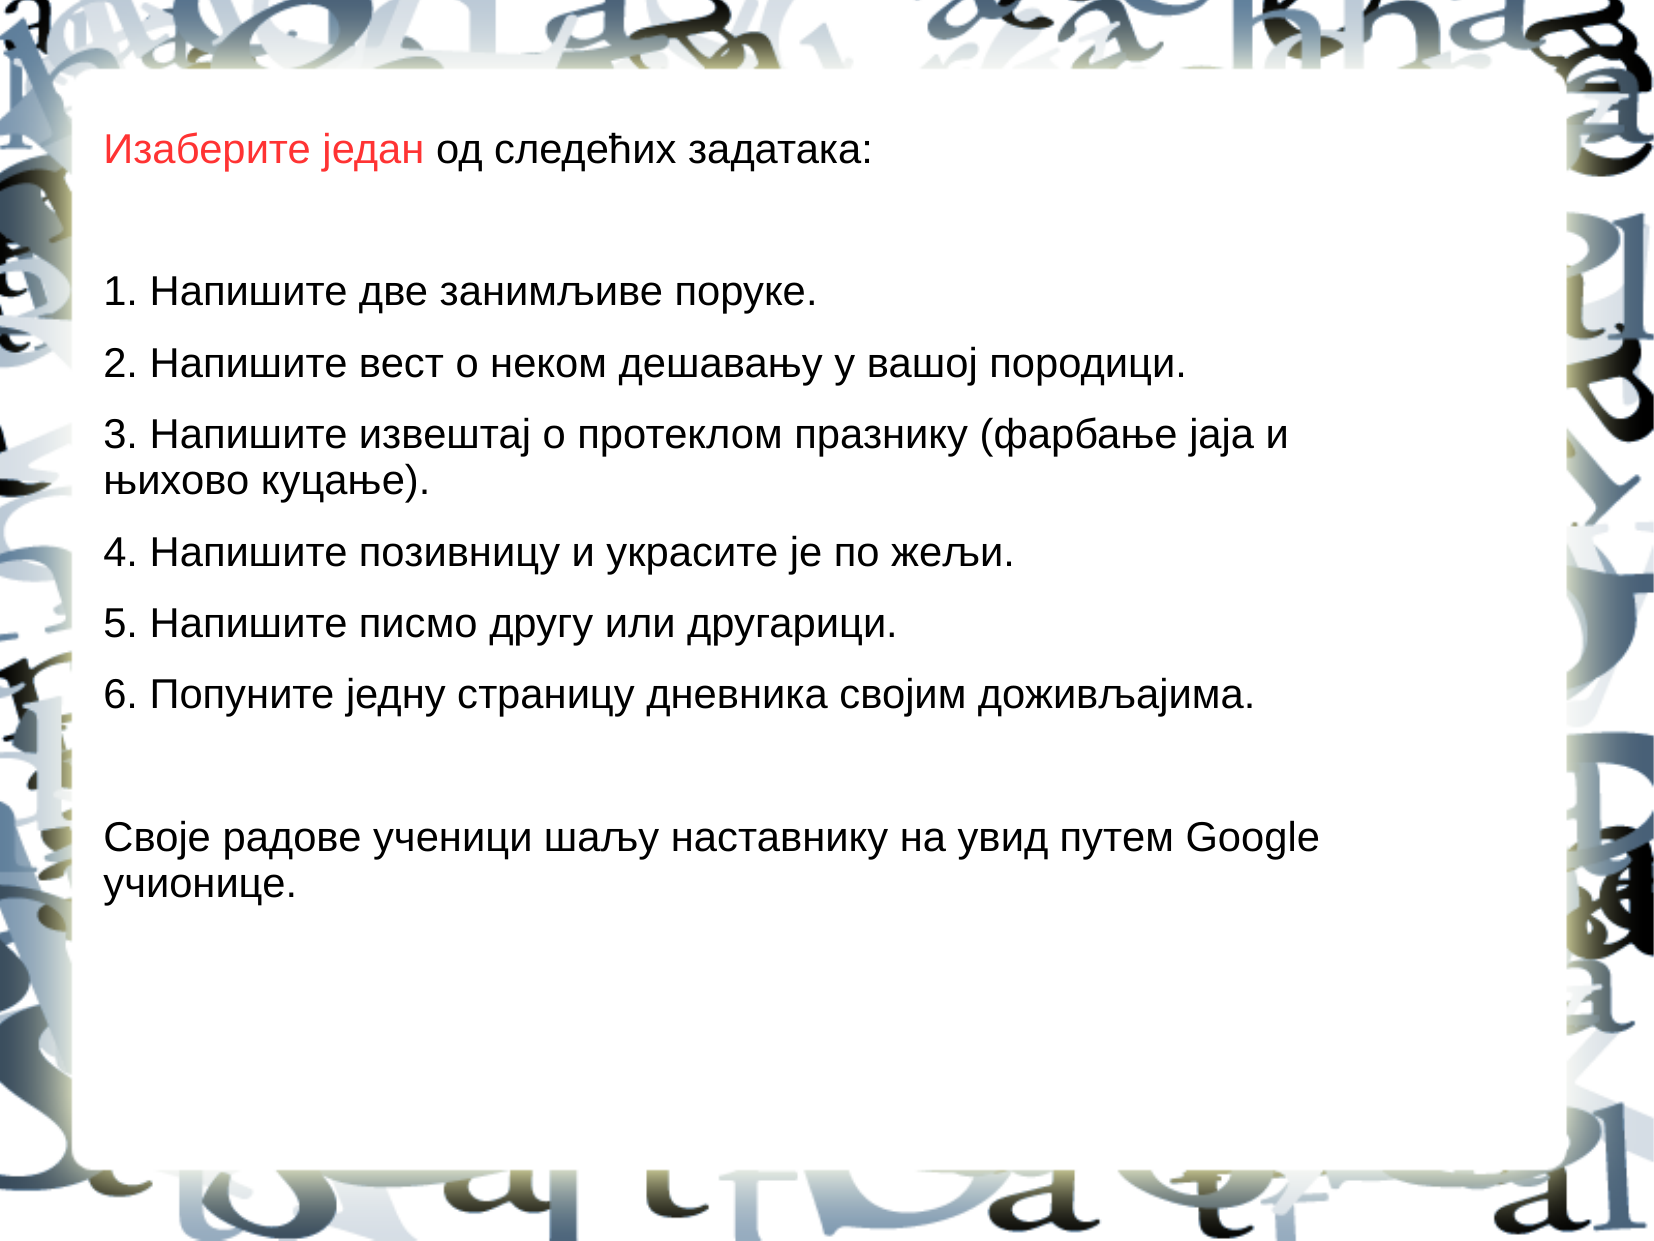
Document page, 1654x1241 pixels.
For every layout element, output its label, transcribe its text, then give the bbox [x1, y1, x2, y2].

picture [0, 0, 1654, 1241]
text_box Изаберите један од следећих задатака: 1. Напишите две занимљиве поруке. 2. Напишите вест о неком дешавању у вашој породици. 3. Напишите извештај о протеклом празнику (фарбање јаја и њихово куцање). 4. Напишите позивницу и украсите је по жељи. 5. Напишите писмо другу или другарици. 6. Попуните једну страницу дневника својим доживљајима. Своје радове ученици шаљу наставнику на увид путем Google учионице. [88, 118, 1418, 966]
